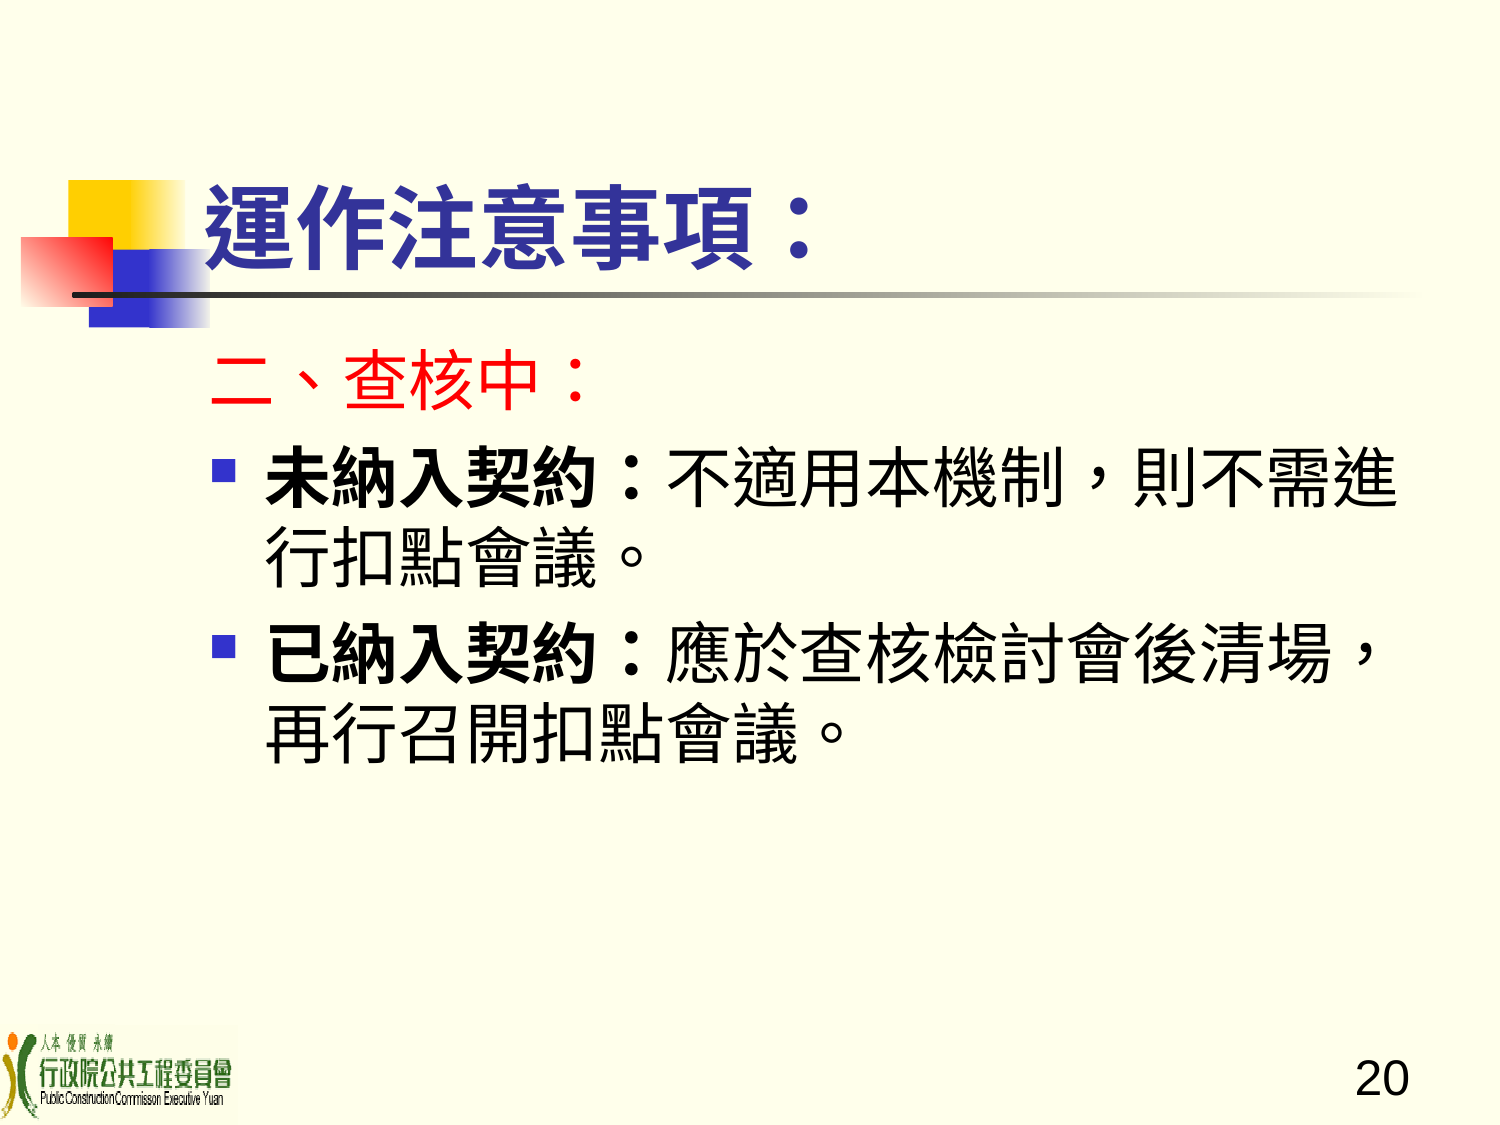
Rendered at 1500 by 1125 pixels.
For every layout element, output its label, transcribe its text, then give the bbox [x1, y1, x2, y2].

list 二、查核中： 未納入契約：不適用本機制，則不需進行扣點會議。 已納入契約：應於查核檢討會後清場，再行召開扣點會議。 [193, 331, 1469, 1007]
title 運作注意事項： [188, 101, 1468, 289]
picture [0, 1024, 238, 1125]
